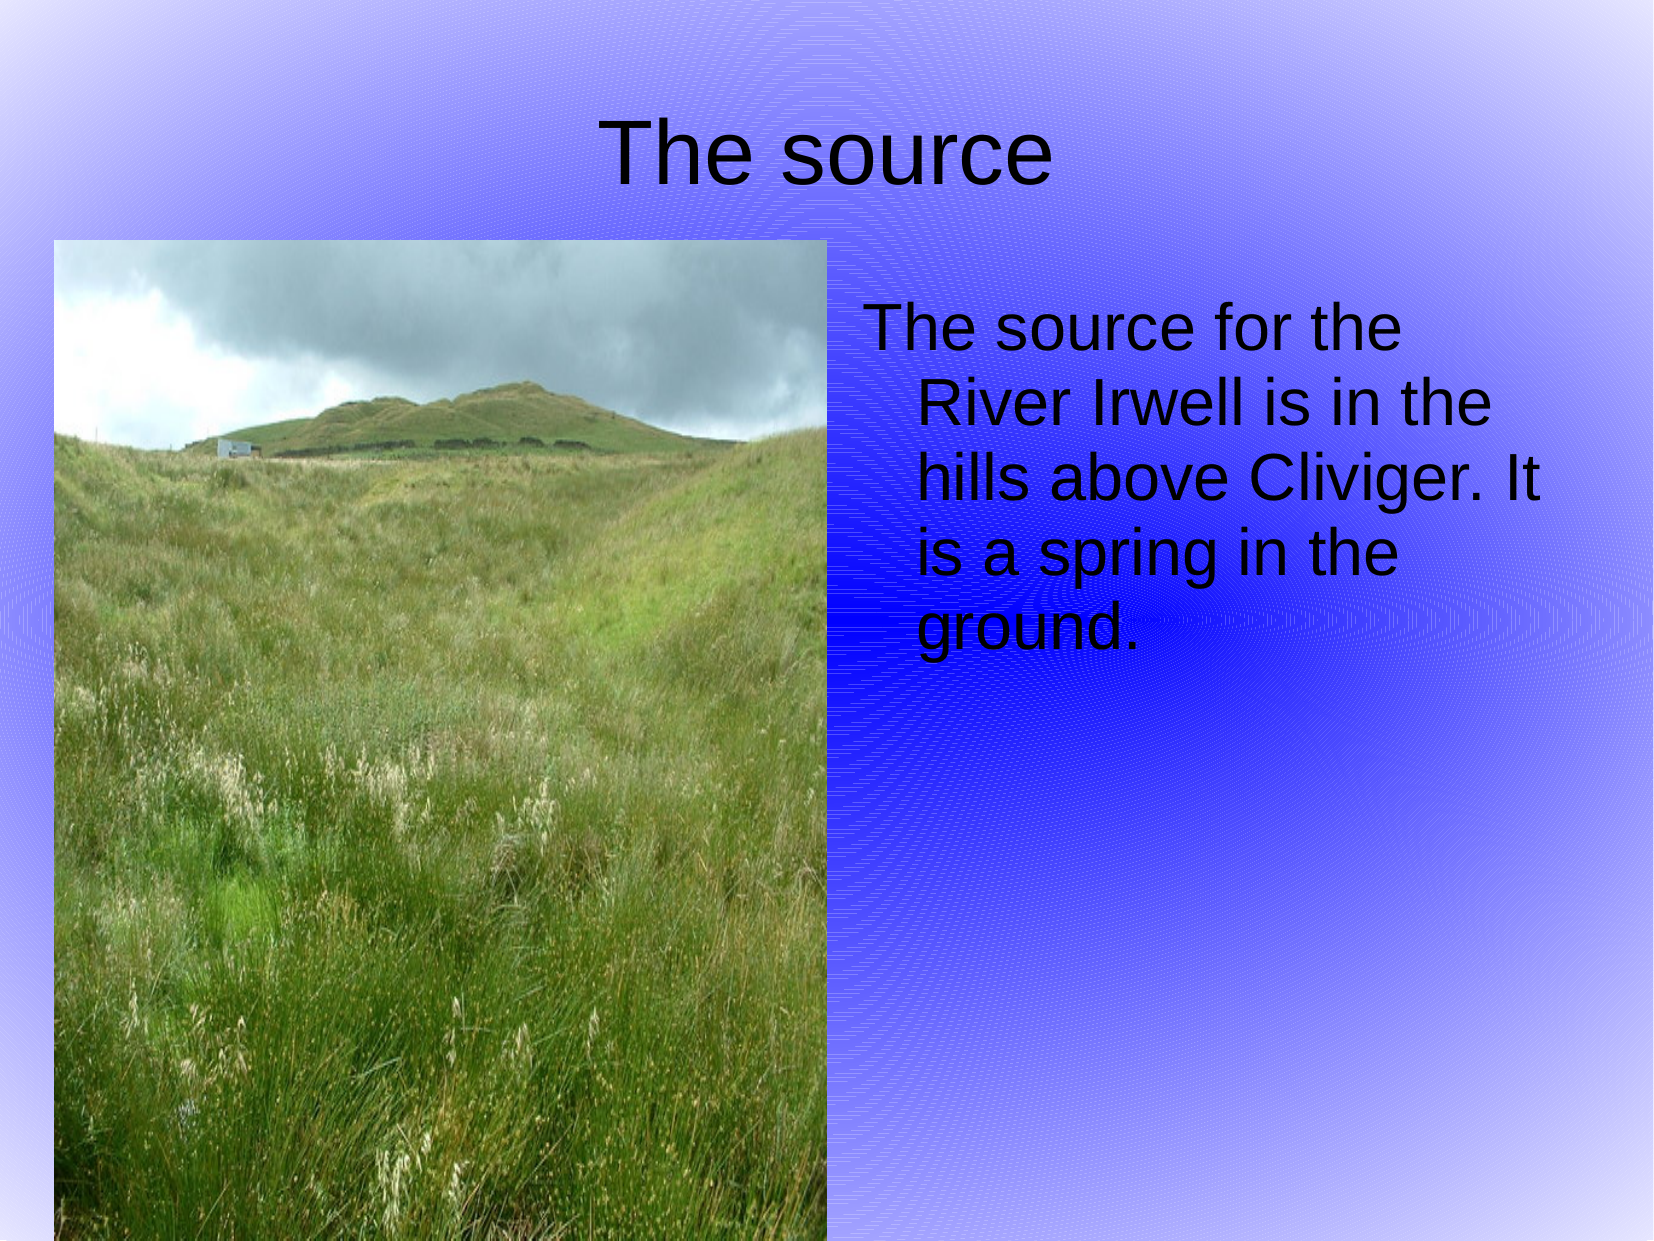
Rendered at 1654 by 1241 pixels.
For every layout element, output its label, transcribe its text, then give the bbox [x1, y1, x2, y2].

title The source [82, 49, 1571, 257]
list The source for the River Irwell is in the hills above Cliviger. It is a spring in the ground. [845, 290, 1572, 1109]
picture [54, 240, 827, 1241]
